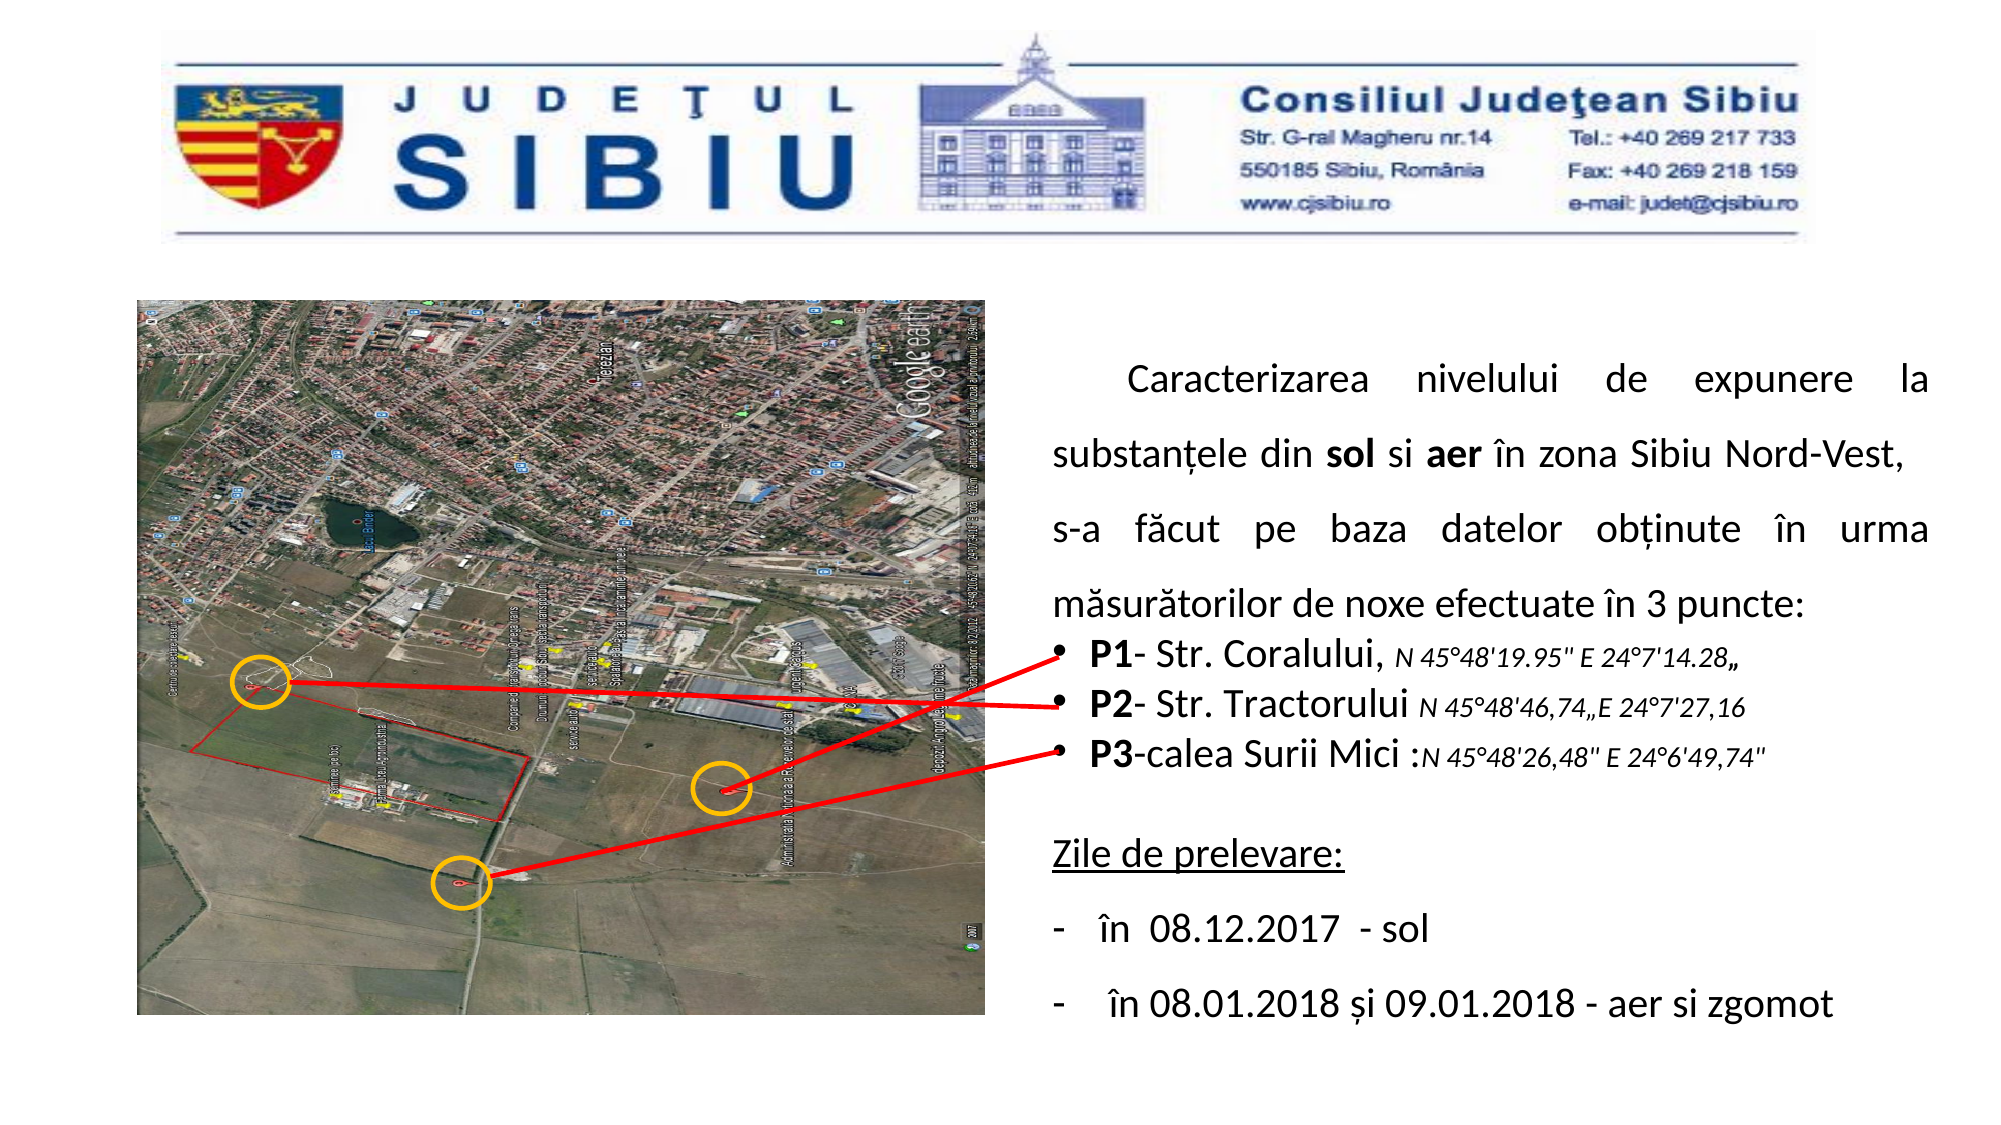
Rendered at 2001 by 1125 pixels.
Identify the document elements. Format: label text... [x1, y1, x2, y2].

text_box Caracterizarea nivelului de expunere la substanțele din sol si aer în zona Sibiu Nord-Vest, s-a făcut pe baza datelor obținute în urma măsurătorilor de noxe efectuate în 3 puncte: P1- Str. Coralului, N 45°48'19.95" E 24°7'14.28„ P2- Str. Tractorului N 45°48'46,74„E 24°7'27,16 P3-calea Surii Mici :N 45°48'26,48" E 24°6'49,74" Zile de prelevare: în 08.12.2017 - sol în 08.01.2018 și 09.01.2018 - aer si zgomot [1037, 318, 1945, 1033]
picture [696, 766, 747, 811]
picture [436, 861, 488, 905]
picture [137, 300, 985, 1015]
picture [161, 30, 1816, 244]
picture [959, 690, 985, 702]
picture [235, 660, 287, 705]
